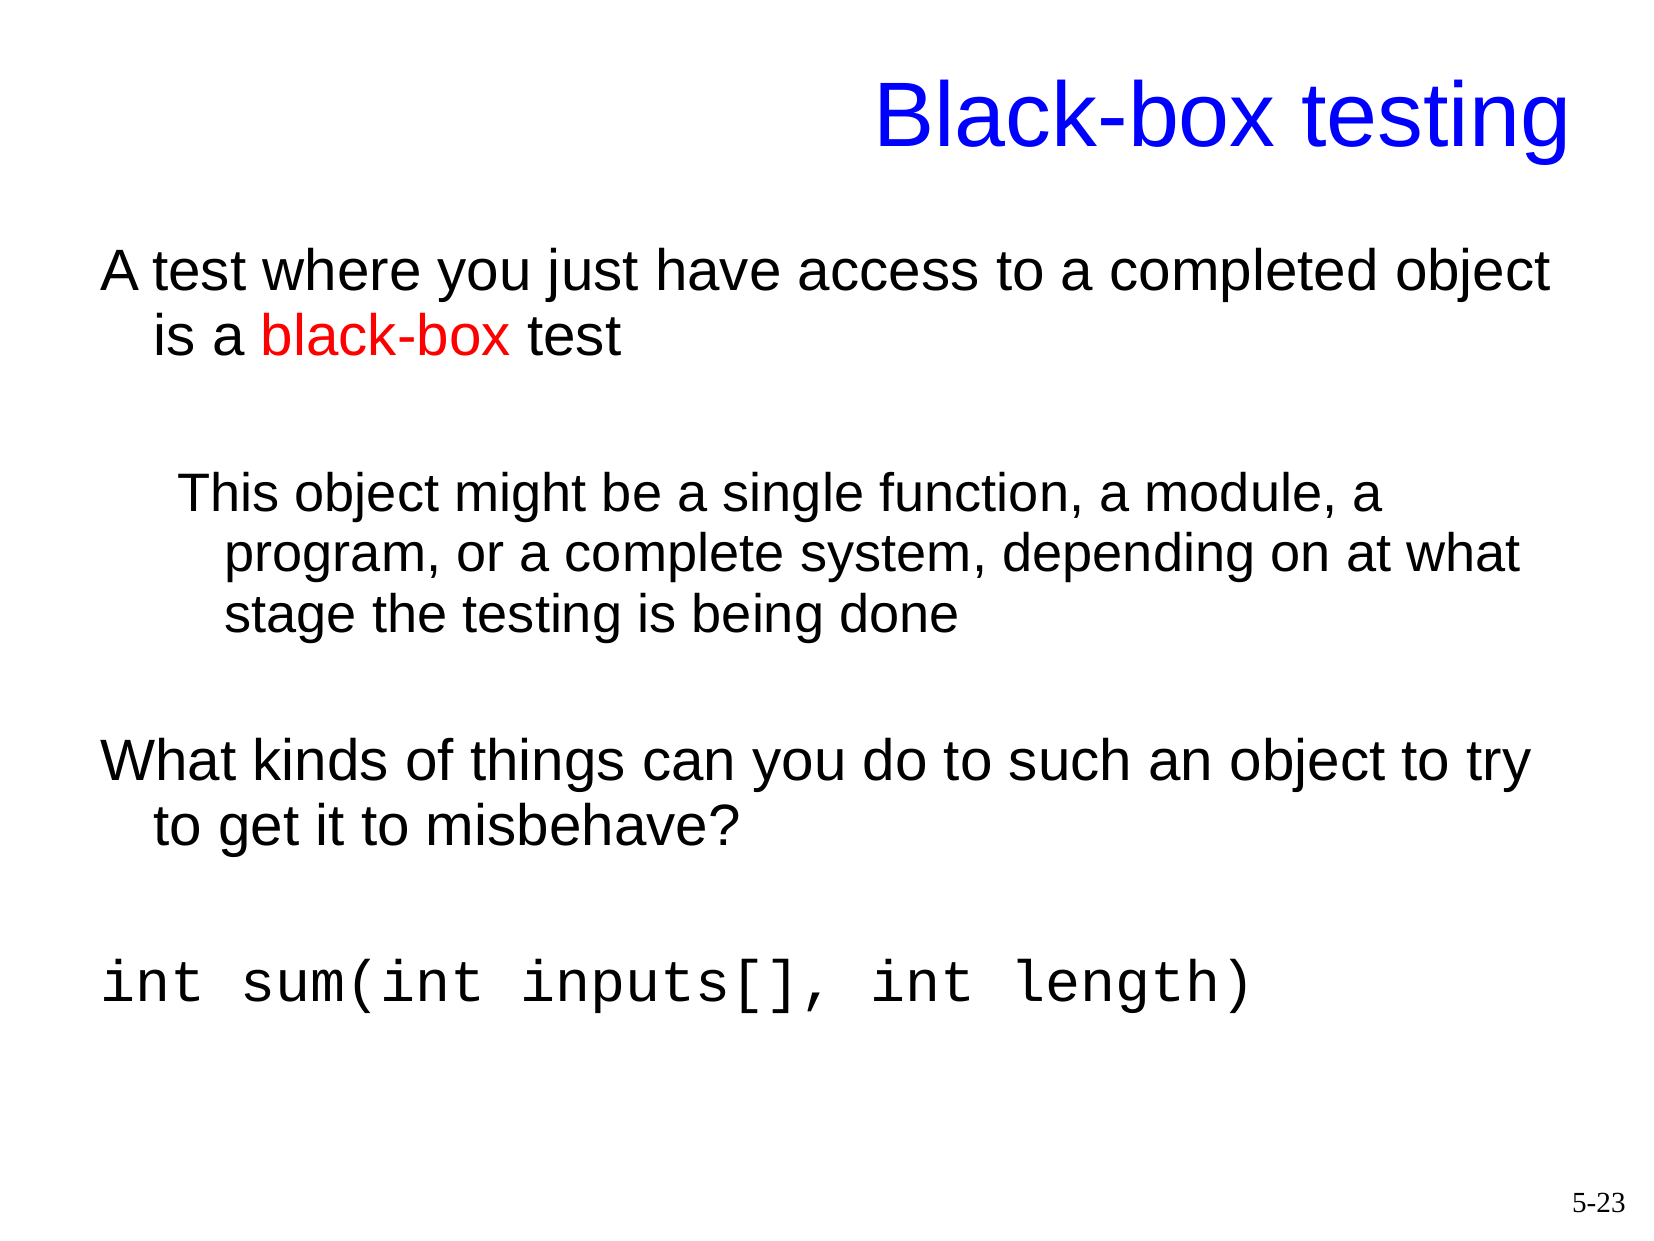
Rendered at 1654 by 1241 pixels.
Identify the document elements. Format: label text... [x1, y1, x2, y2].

title Black-box testing [84, 18, 1573, 211]
list A test where you just have access to a completed object is a black-box test This object might be a single function, a module, a program, or a complete system, depending on at what stage the testing is being done What kinds of things can you do to such an object to try to get it to misbehave? int sum(int inputs[], int length) [82, 237, 1571, 1156]
